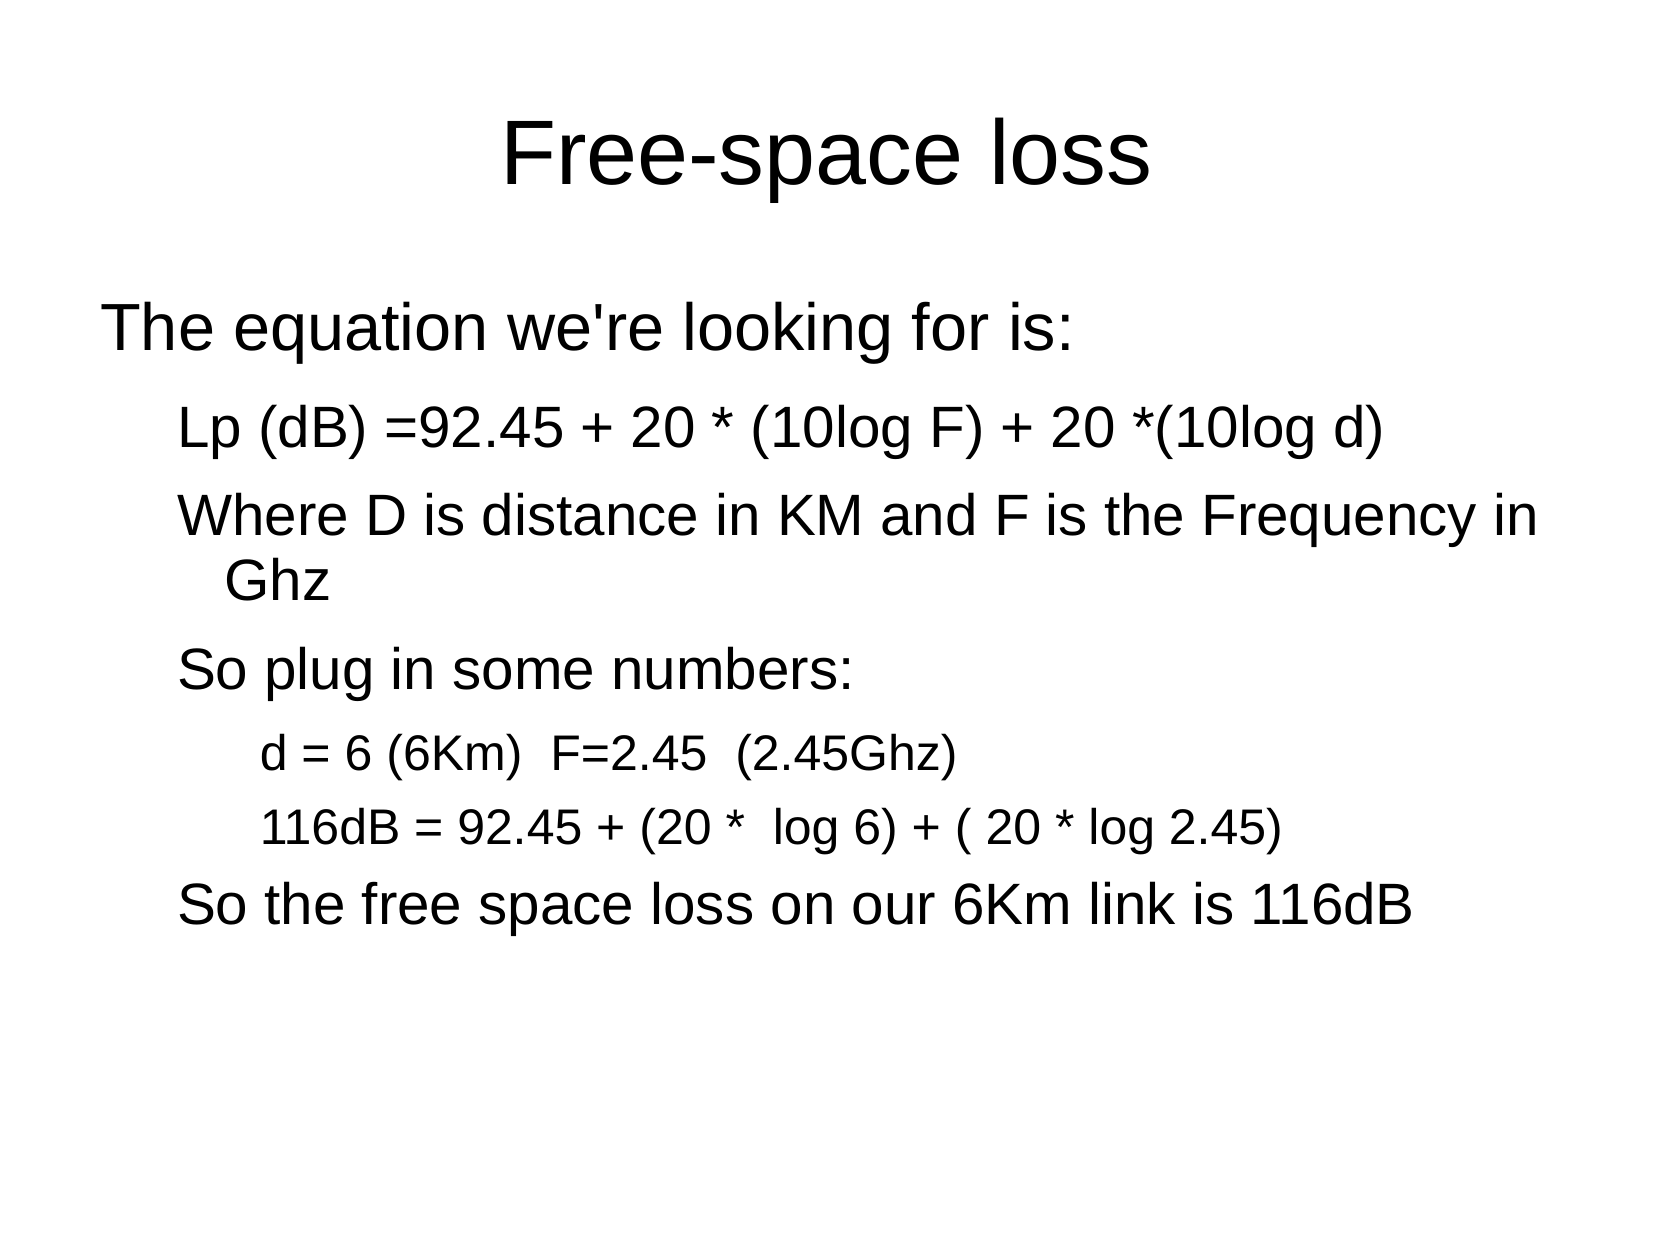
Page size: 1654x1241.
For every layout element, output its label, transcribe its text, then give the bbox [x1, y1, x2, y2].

title Free-space loss [82, 56, 1571, 250]
list The equation we're looking for is: Lp (dB) =92.45 + 20 * (10log F) + 20 *(10log d) Where D is distance in KM and F is the Frequency in Ghz So plug in some numbers: d = 6 (6Km) F=2.45 (2.45Ghz) 116dB = 92.45 + (20 * log 6) + ( 20 * log 2.45) So the free space loss on our 6Km link is 116dB [82, 290, 1571, 1094]
